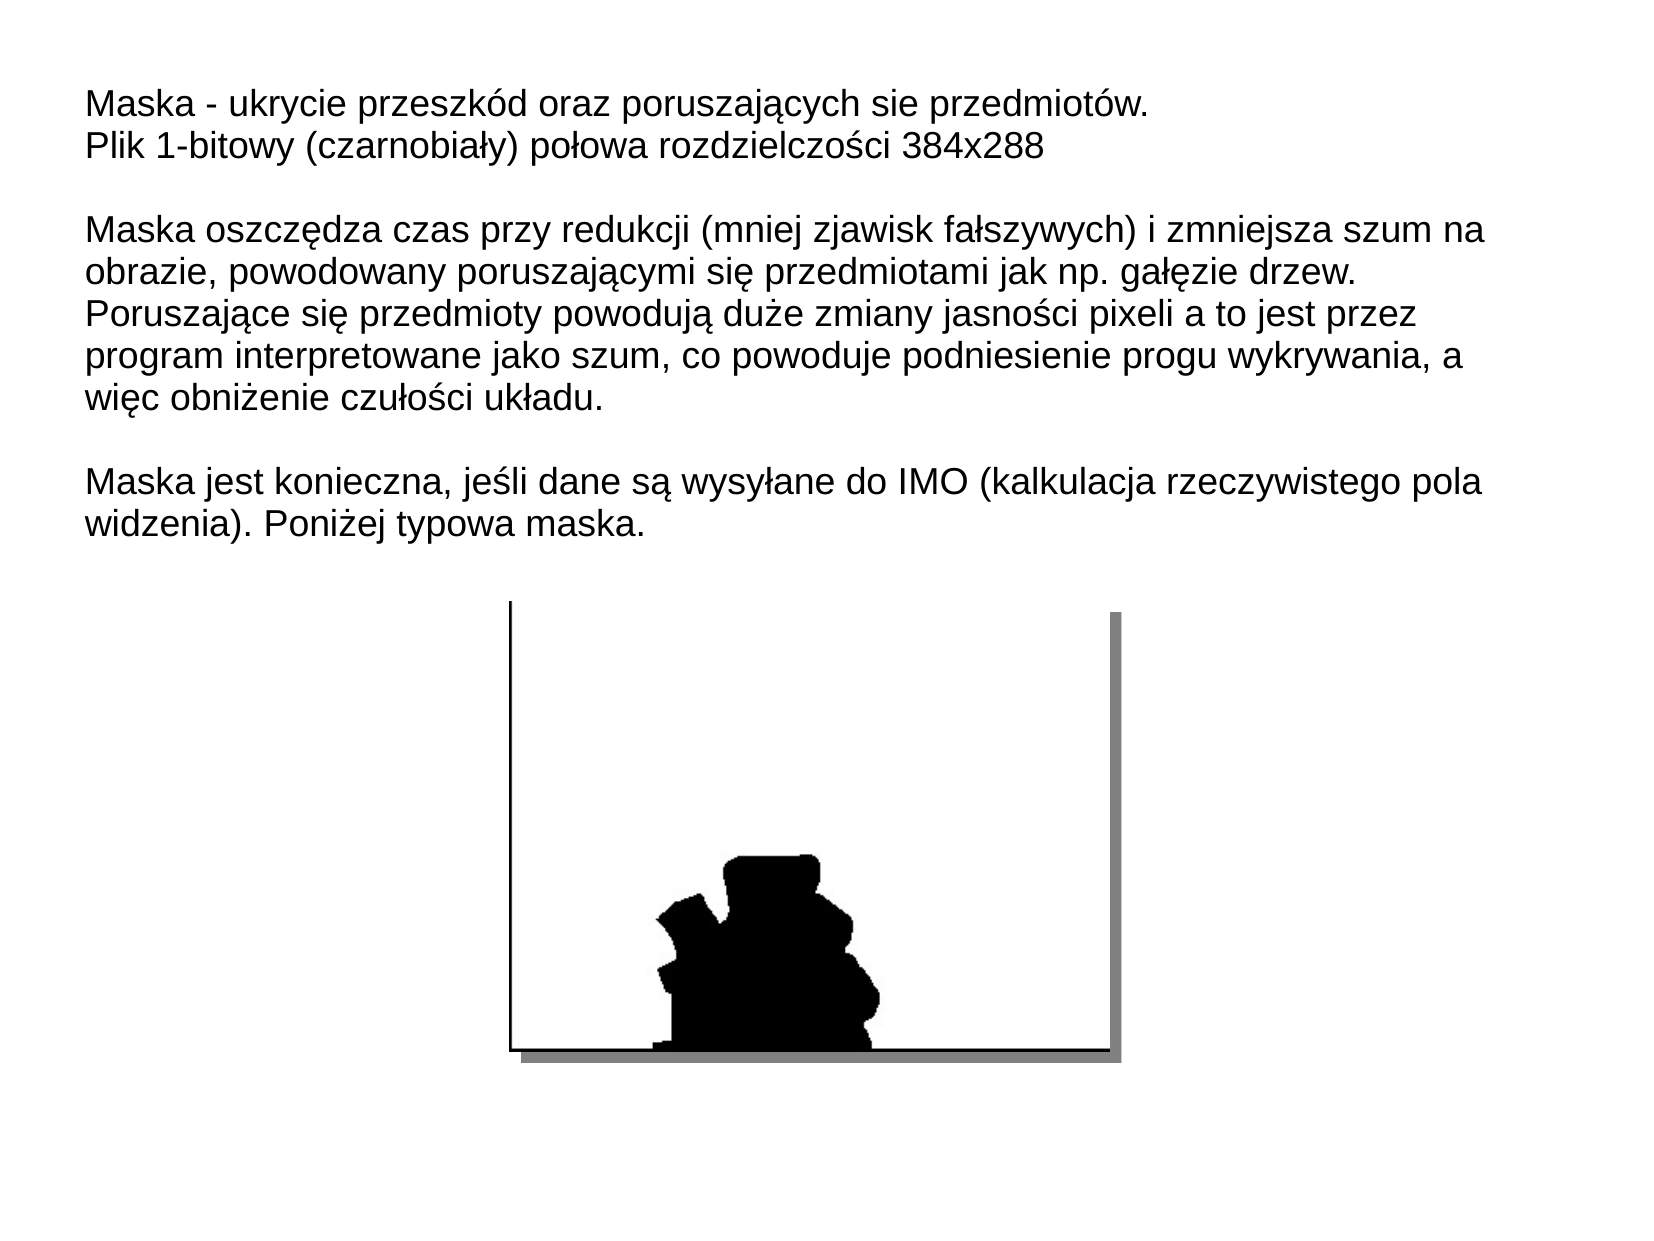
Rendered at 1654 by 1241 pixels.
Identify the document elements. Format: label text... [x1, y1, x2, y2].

picture [509, 601, 1110, 1052]
text_box Maska - ukrycie przeszkód oraz poruszających sie przedmiotów. Plik 1-bitowy (czarnobiały) połowa rozdzielczości 384x288 Maska oszczędza czas przy redukcji (mniej zjawisk fałszywych) i zmniejsza szum na obrazie, powodowany poruszającymi się przedmiotami jak np. gałęzie drzew. Poruszające się przedmioty powodują duże zmiany jasności pixeli a to jest przez program interpretowane jako szum, co powoduje podniesienie progu wykrywania, a więc obniżenie czułości układu. Maska jest konieczna, jeśli dane są wysyłane do IMO (kalkulacja rzeczywistego pola widzenia). Poniżej typowa maska. [70, 75, 1536, 553]
